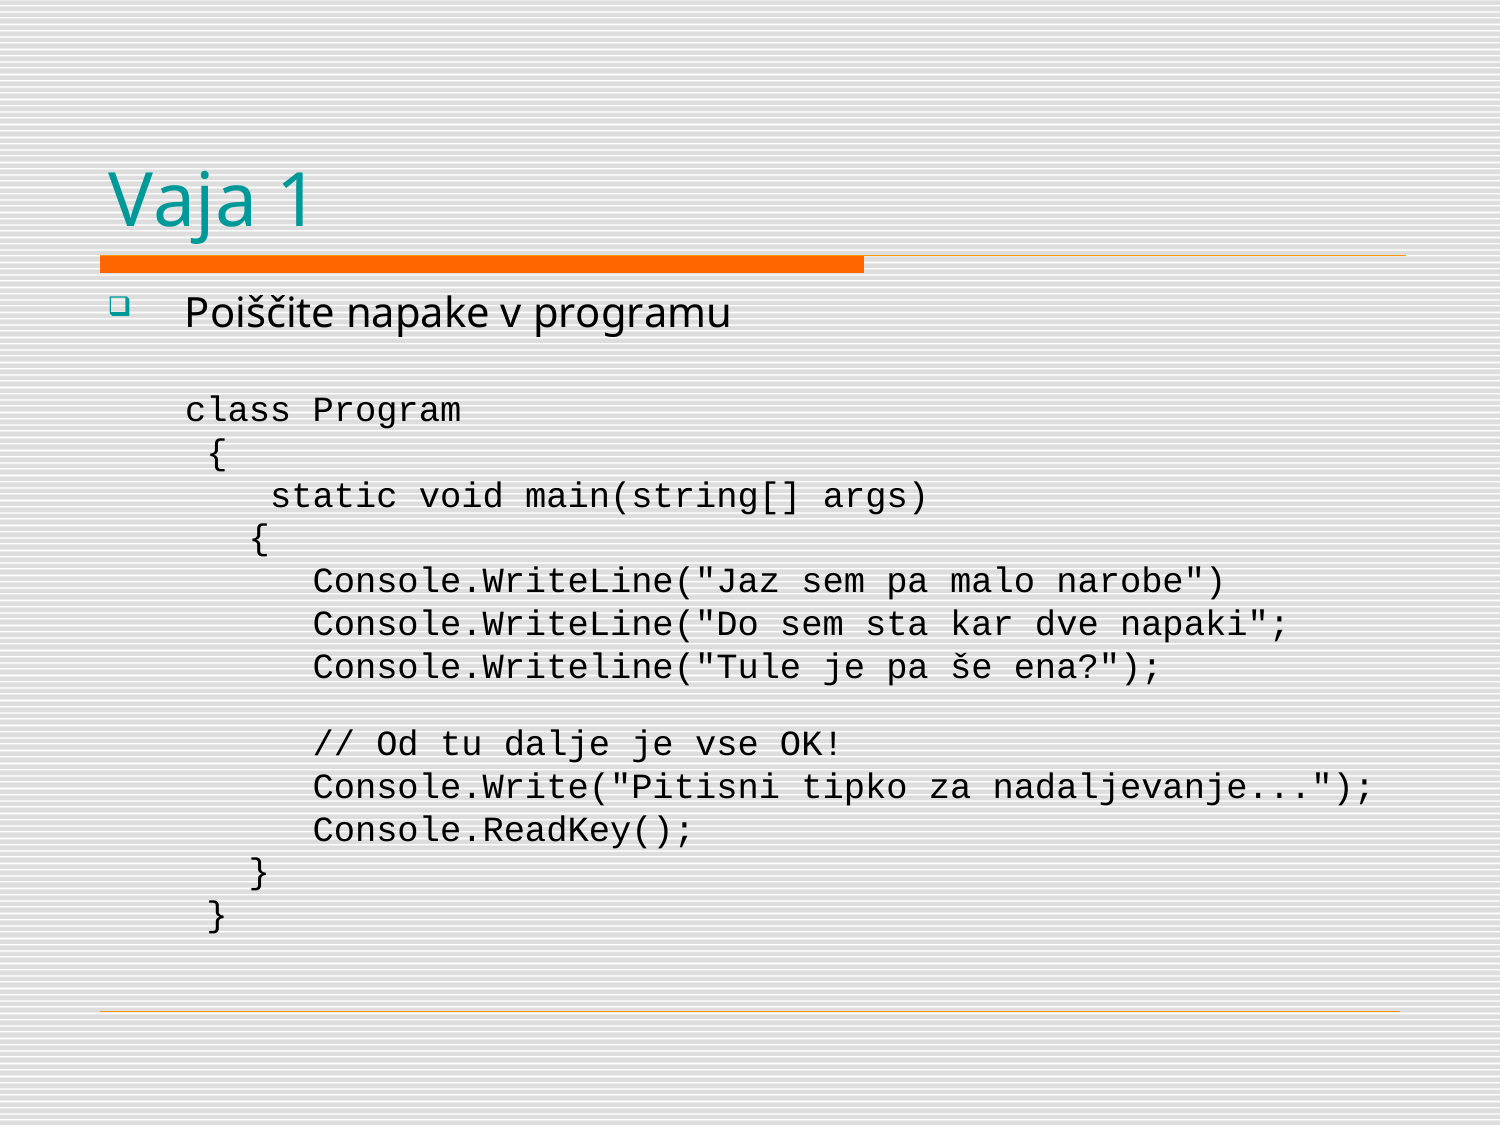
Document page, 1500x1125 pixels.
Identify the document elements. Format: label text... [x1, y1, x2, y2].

picture [0, 0, 1500, 1125]
title Vaja 1 [94, 49, 1407, 250]
list Poiščite napake v programu class Program { static void main(string[] args) { Console.WriteLine("Jaz sem pa malo narobe") Console.WriteLine("Do sem sta kar dve napaki"; Console.Writeline("Tule je pa še ena?"); // Od tu dalje je vse OK! Console.Write("Pitisni tipko za nadaljevanje..."); Console.ReadKey(); } } [92, 287, 1406, 988]
